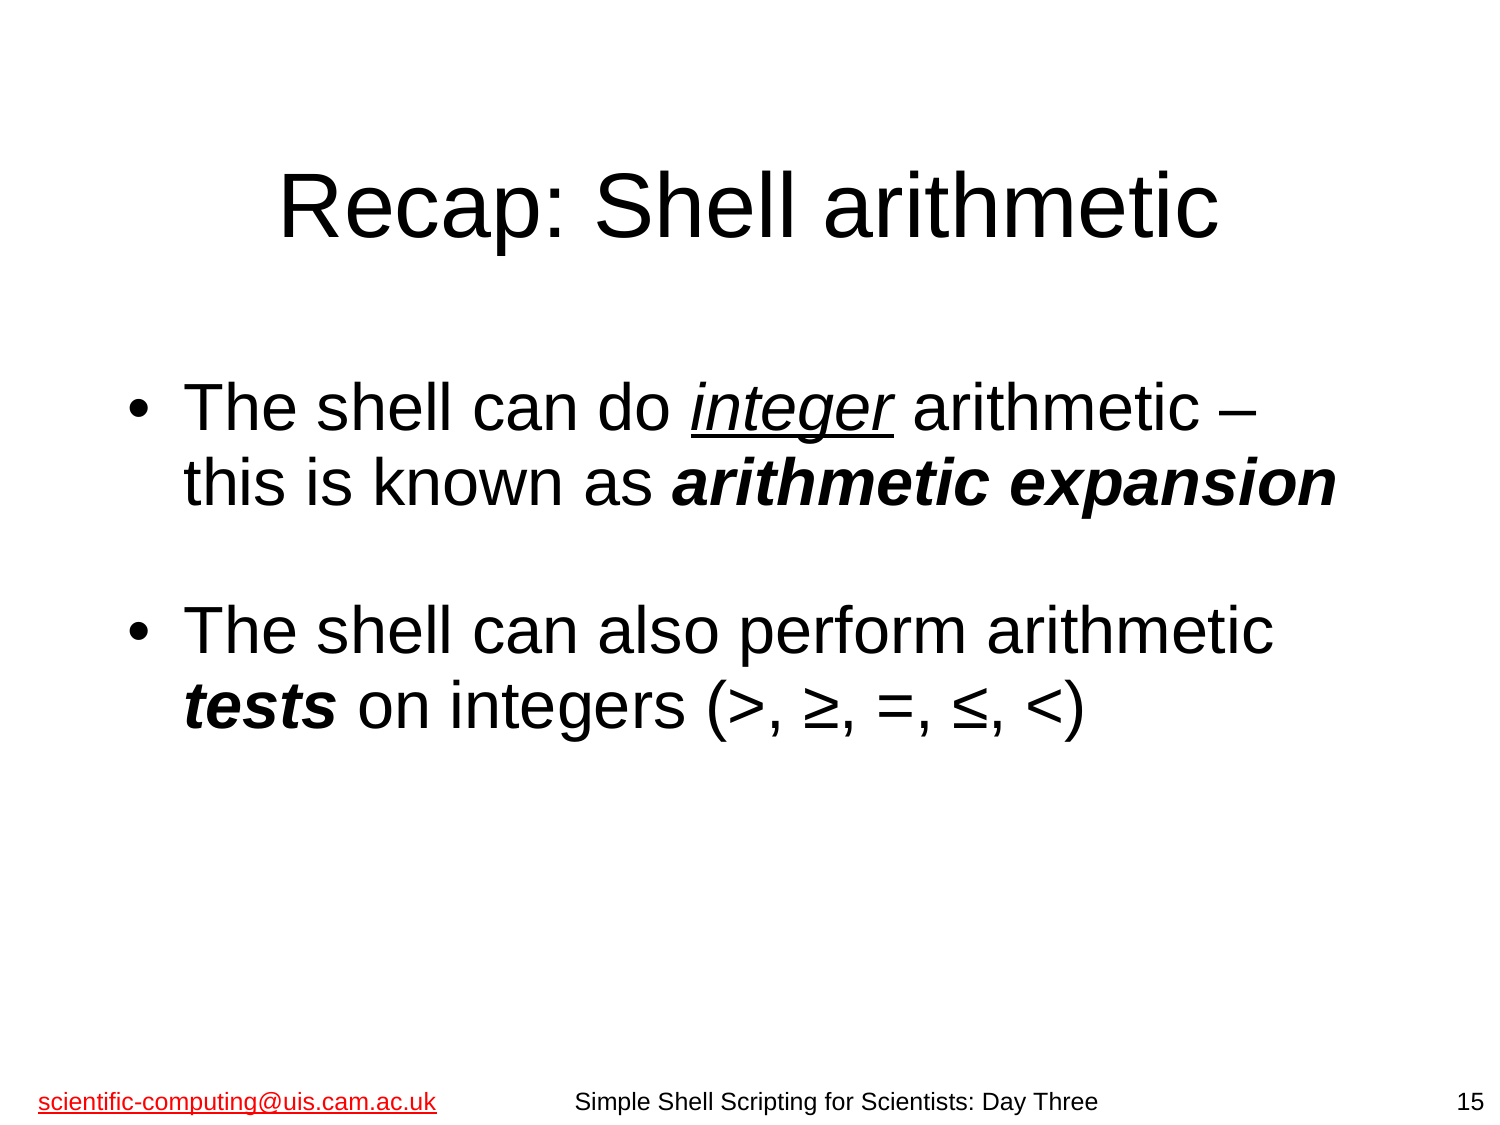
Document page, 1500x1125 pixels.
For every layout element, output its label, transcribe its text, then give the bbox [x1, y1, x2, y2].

title Recap: Shell arithmetic [18, 99, 1482, 313]
list The shell can do integer arithmetic – this is known as arithmetic expansion The shell can also perform arithmetic tests on integers (>, ≥, =, ≤, <) [112, 362, 1388, 1063]
